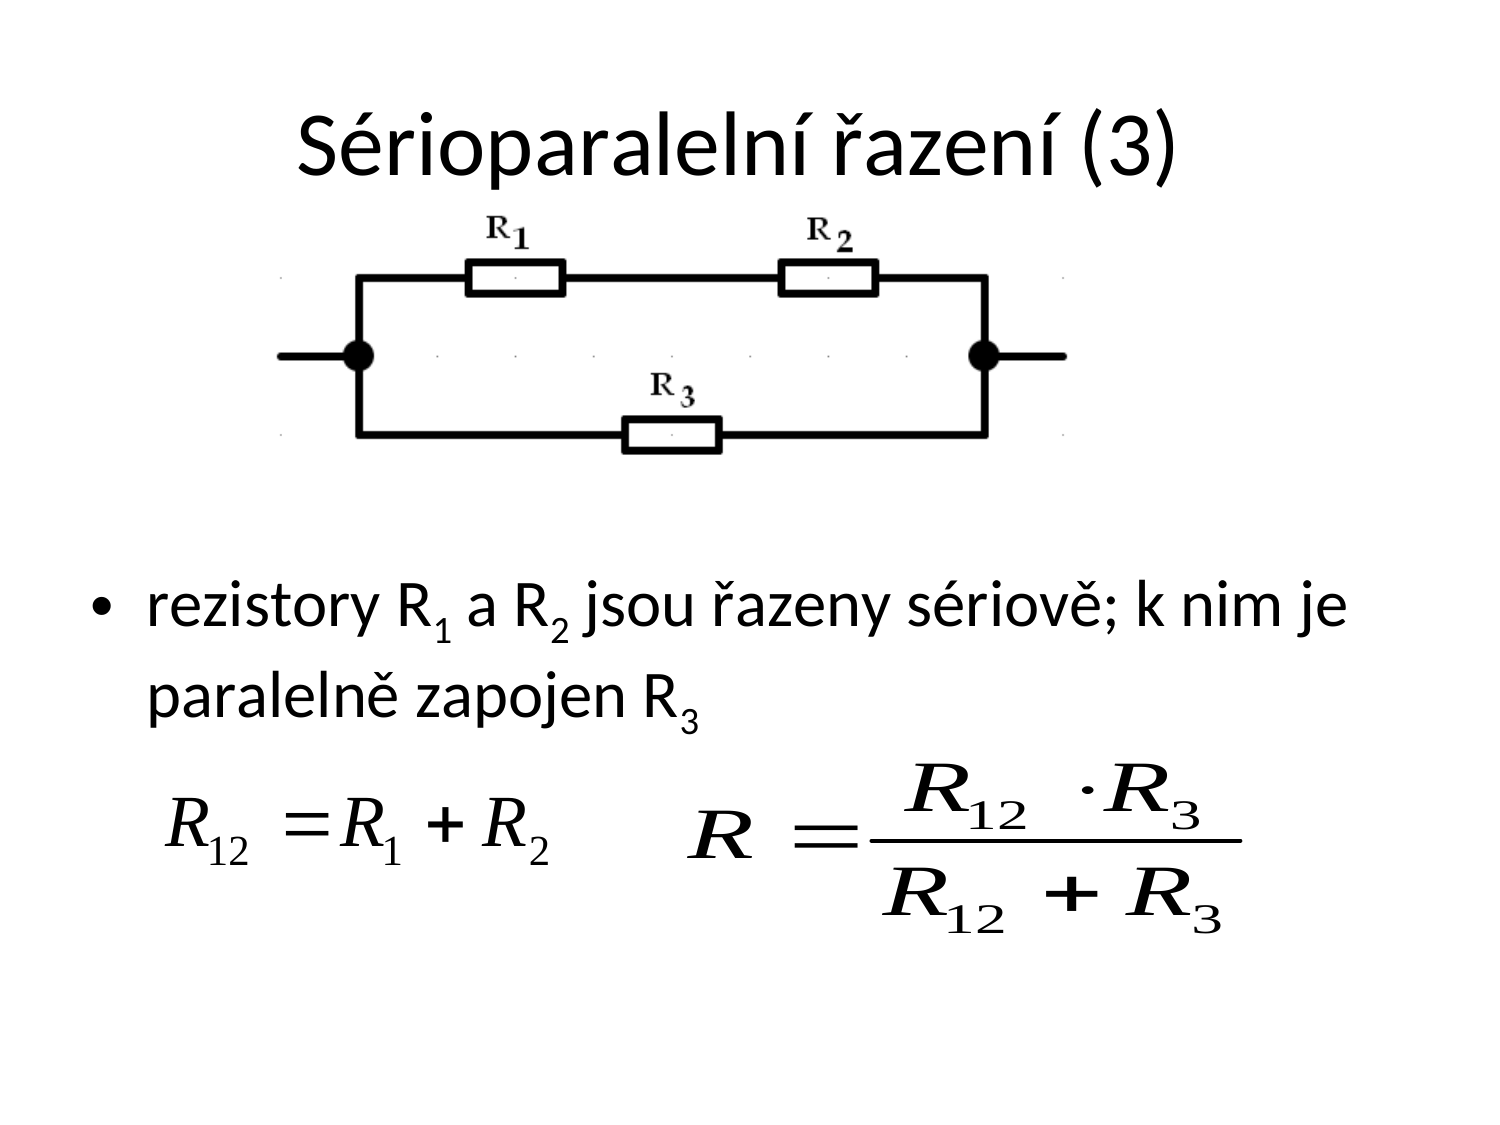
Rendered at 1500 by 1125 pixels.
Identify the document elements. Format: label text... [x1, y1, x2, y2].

list rezistory R1 a R2 jsou řazeny sériově; k nim je paralelně zapojen R3 [75, 262, 1426, 1006]
chart [152, 773, 563, 878]
chart [667, 738, 1266, 950]
title Sérioparalelní řazení (3) [75, 45, 1426, 233]
picture [246, 210, 1086, 524]
